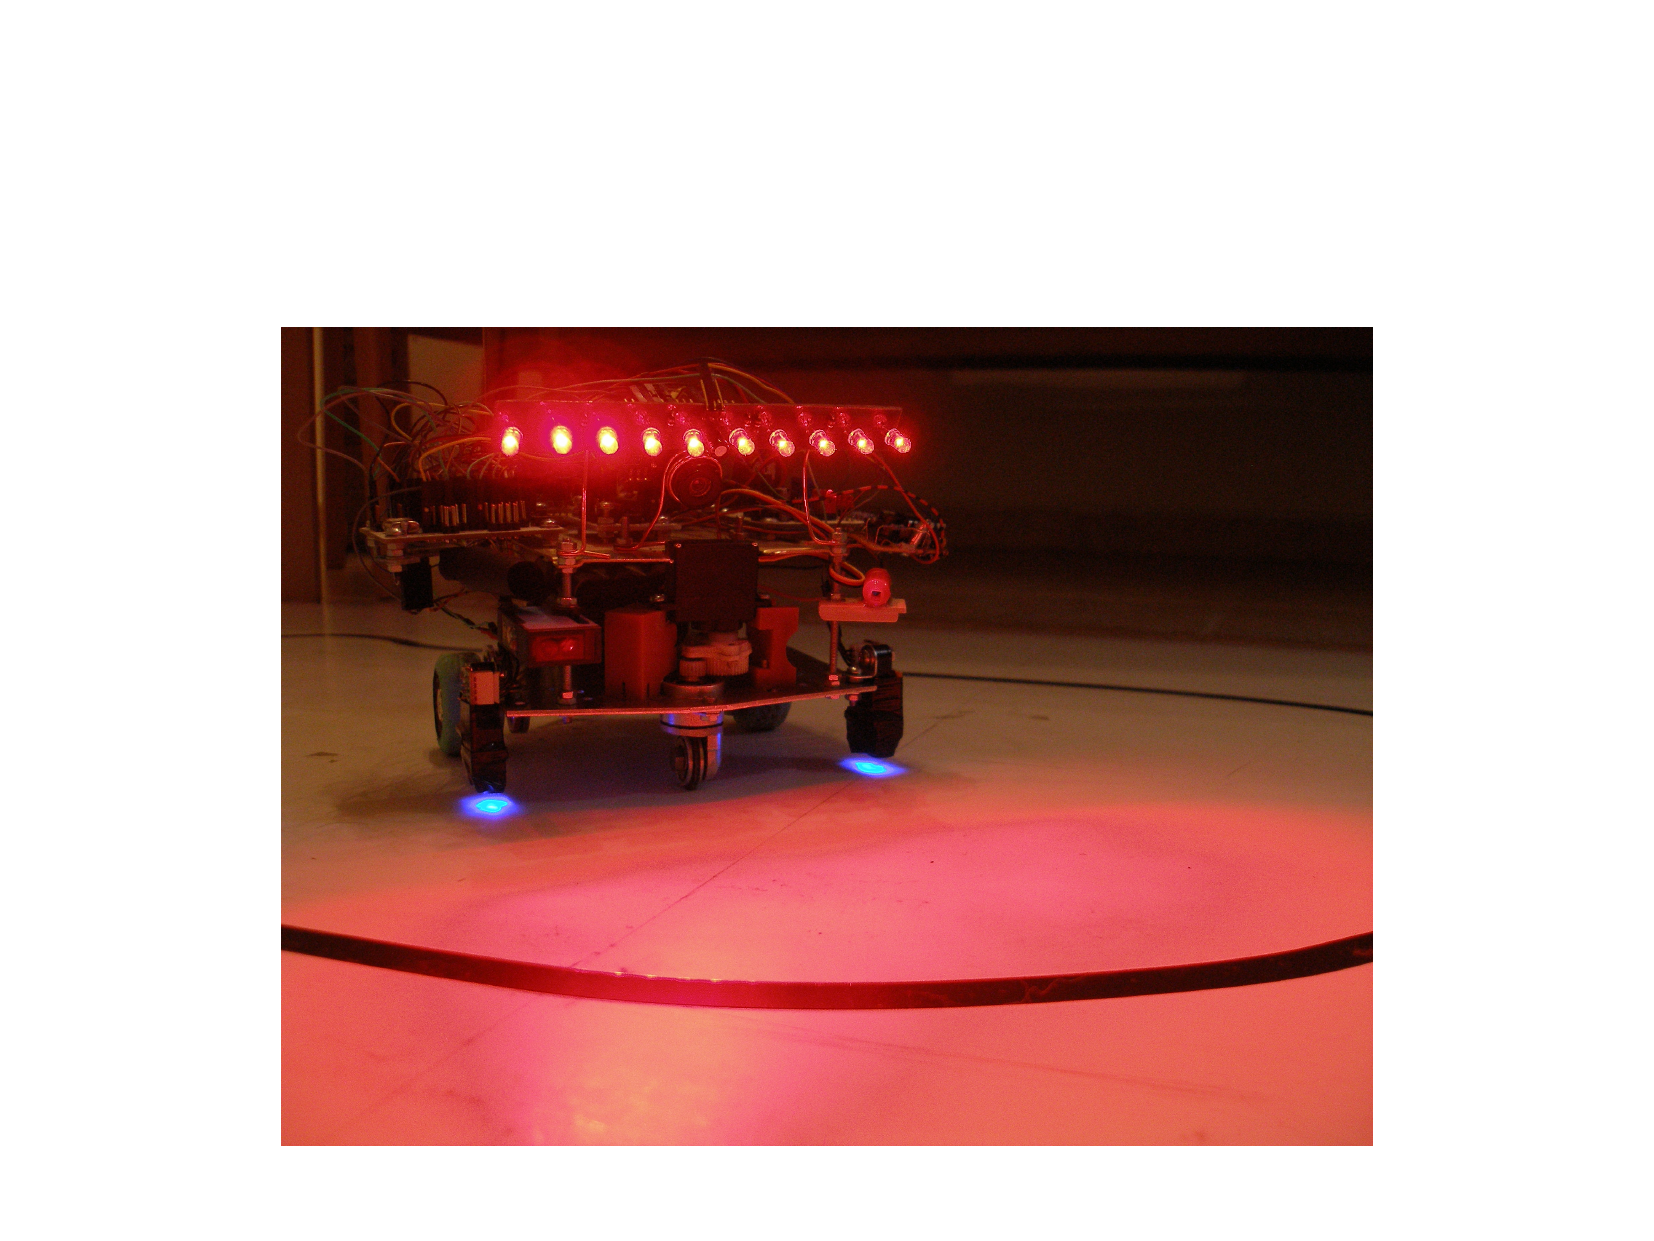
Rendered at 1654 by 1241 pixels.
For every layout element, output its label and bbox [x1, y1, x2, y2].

picture [281, 327, 1373, 1146]
